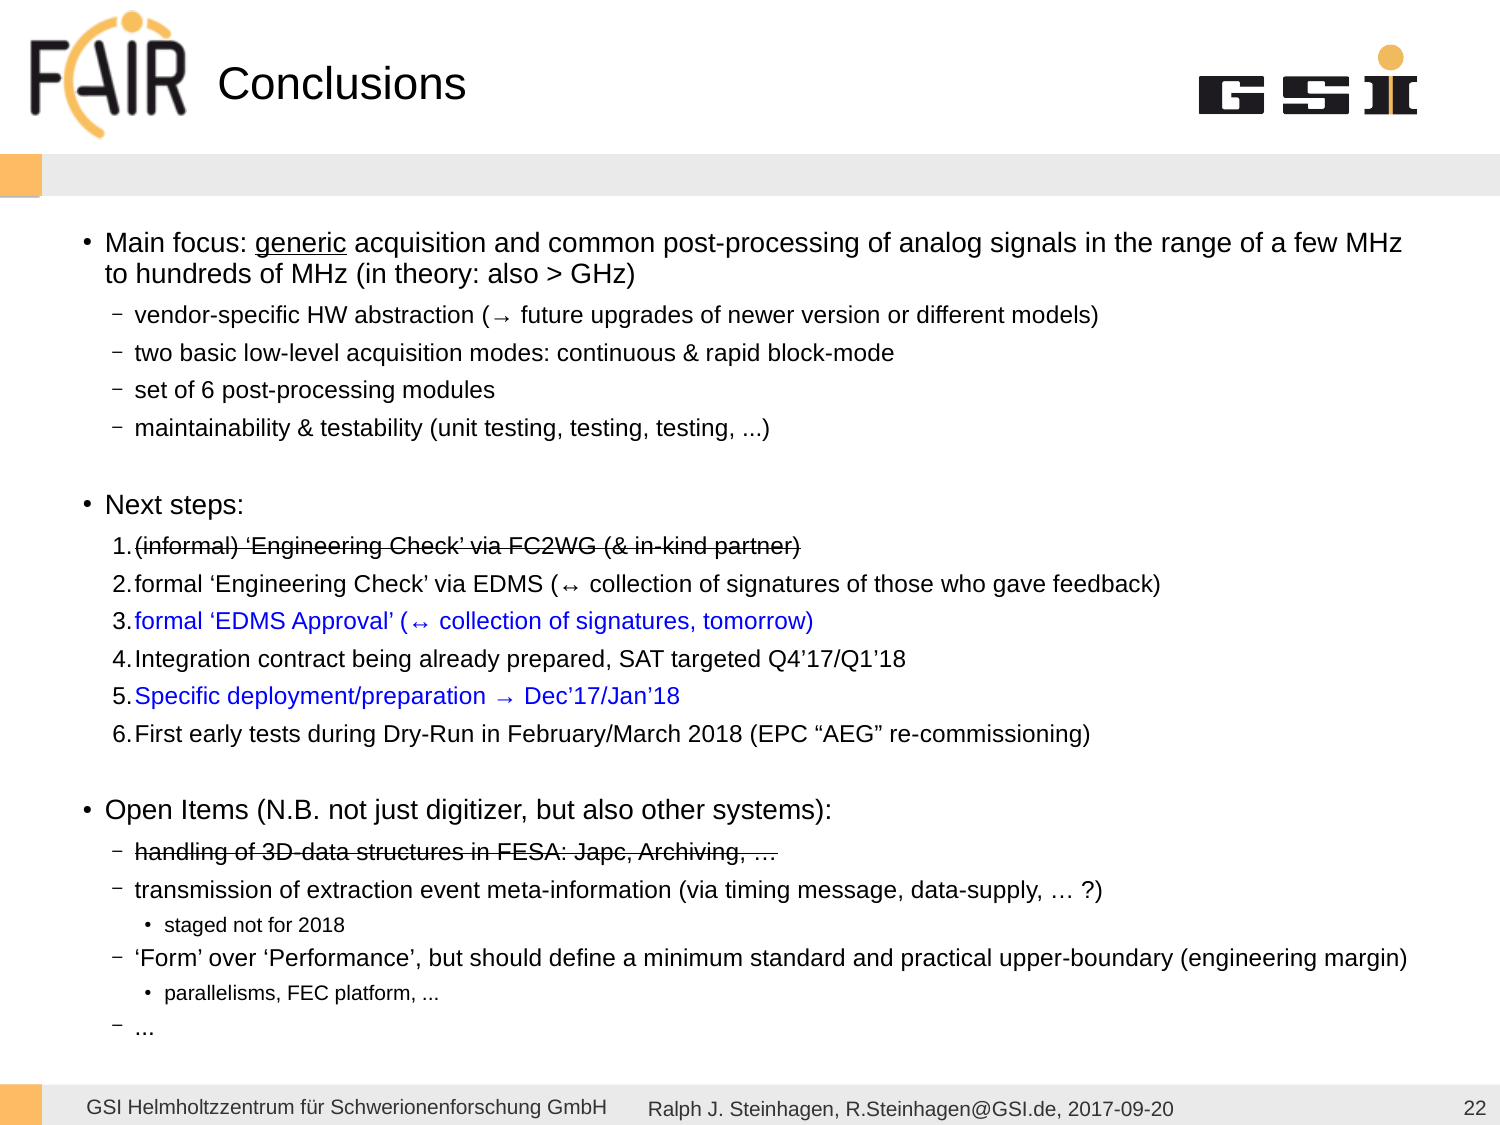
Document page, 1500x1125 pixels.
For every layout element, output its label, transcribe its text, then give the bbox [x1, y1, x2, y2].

picture [30, 9, 187, 141]
title Conclusions [217, 20, 1109, 147]
picture [1197, 42, 1419, 117]
list Main focus: generic acquisition and common post-processing of analog signals in the range of a few MHz to hundreds of MHz (in theory: also > GHz) vendor-specific HW abstraction (→ future upgrades of newer version or different models) two basic low-level acquisition modes: continuous & rapid block-mode set of 6 post-processing modules maintainability & testability (unit testing, testing, testing, ...) Next steps: (informal) ‘Engineering Check’ via FC2WG (& in-kind partner) formal ‘Engineering Check’ via EDMS (↔ collection of signatures of those who gave feedback) formal ‘EDMS Approval’ (↔ collection of signatures, tomorrow) Integration contract being already prepared, SAT targeted Q4’17/Q1’18 Specific deployment/preparation → Dec’17/Jan’18 First early tests during Dry-Run in February/March 2018 (EPC “AEG” re-commissioning) Open Items (N.B. not just digitizer, but also other systems): handling of 3D-data structures in FESA: Japc, Archiving, … transmission of extraction event meta-information (via timing message, data-supply, … ?) staged not for 2018 ‘Form’ over ‘Performance’, but should define a minimum standard and practical upper-boundary (engineering margin) parallelisms, FEC platform, ... ... [75, 226, 1425, 1050]
